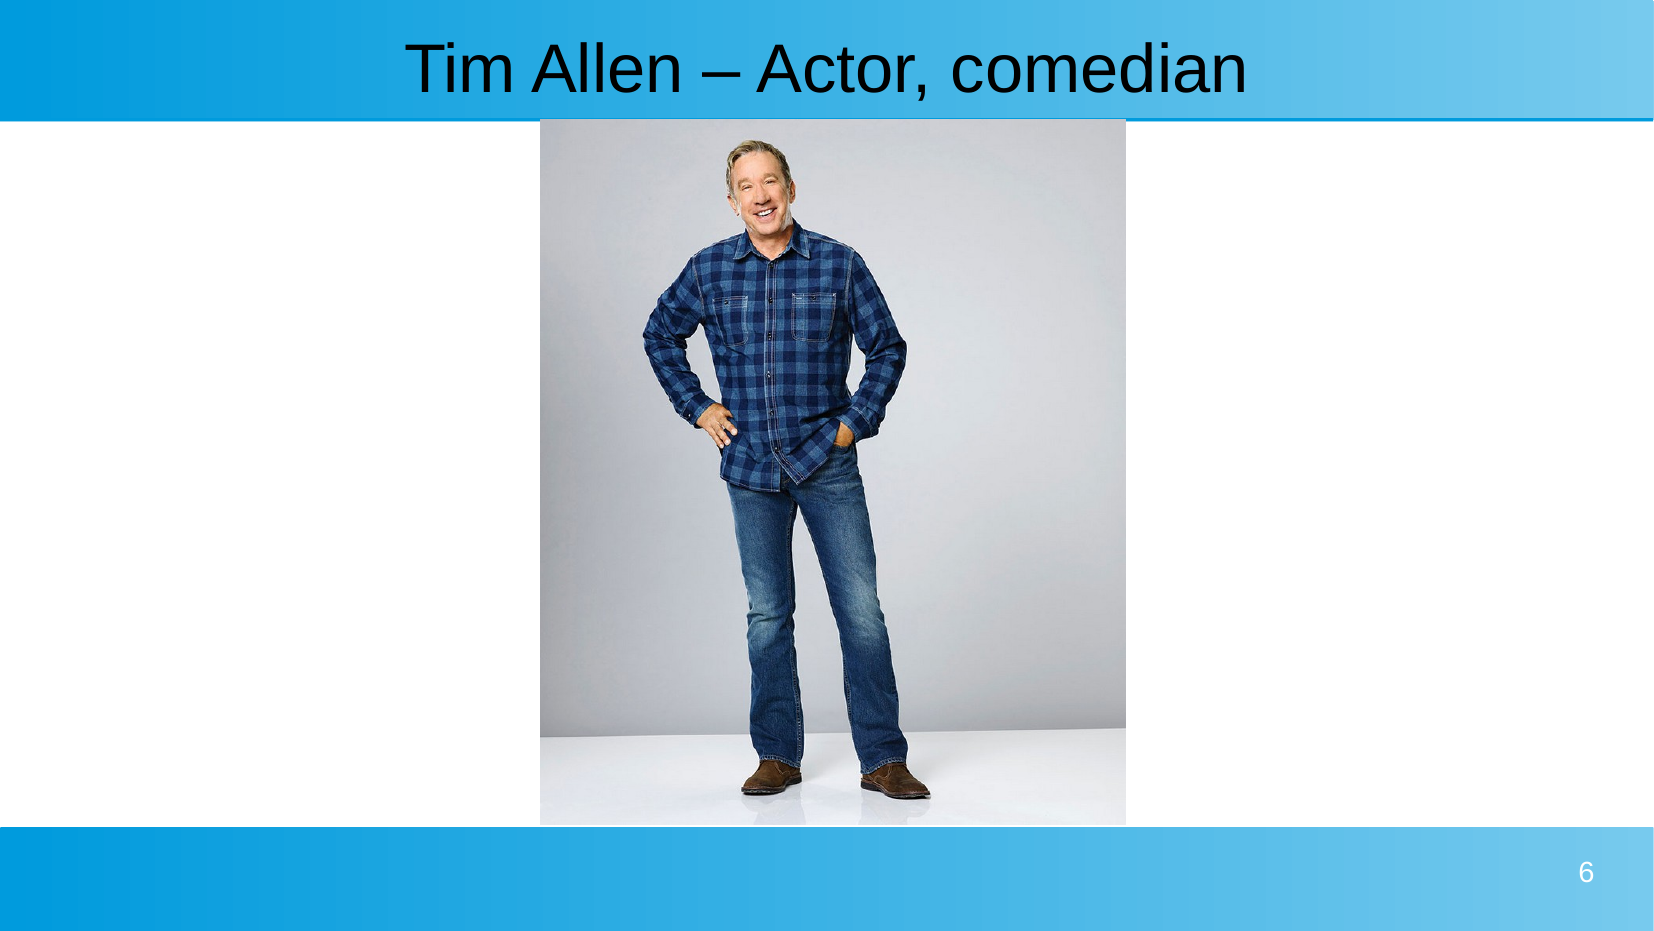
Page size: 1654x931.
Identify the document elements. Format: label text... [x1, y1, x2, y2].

title Tim Allen – Actor, comedian [59, 29, 1595, 108]
picture [540, 120, 1126, 826]
